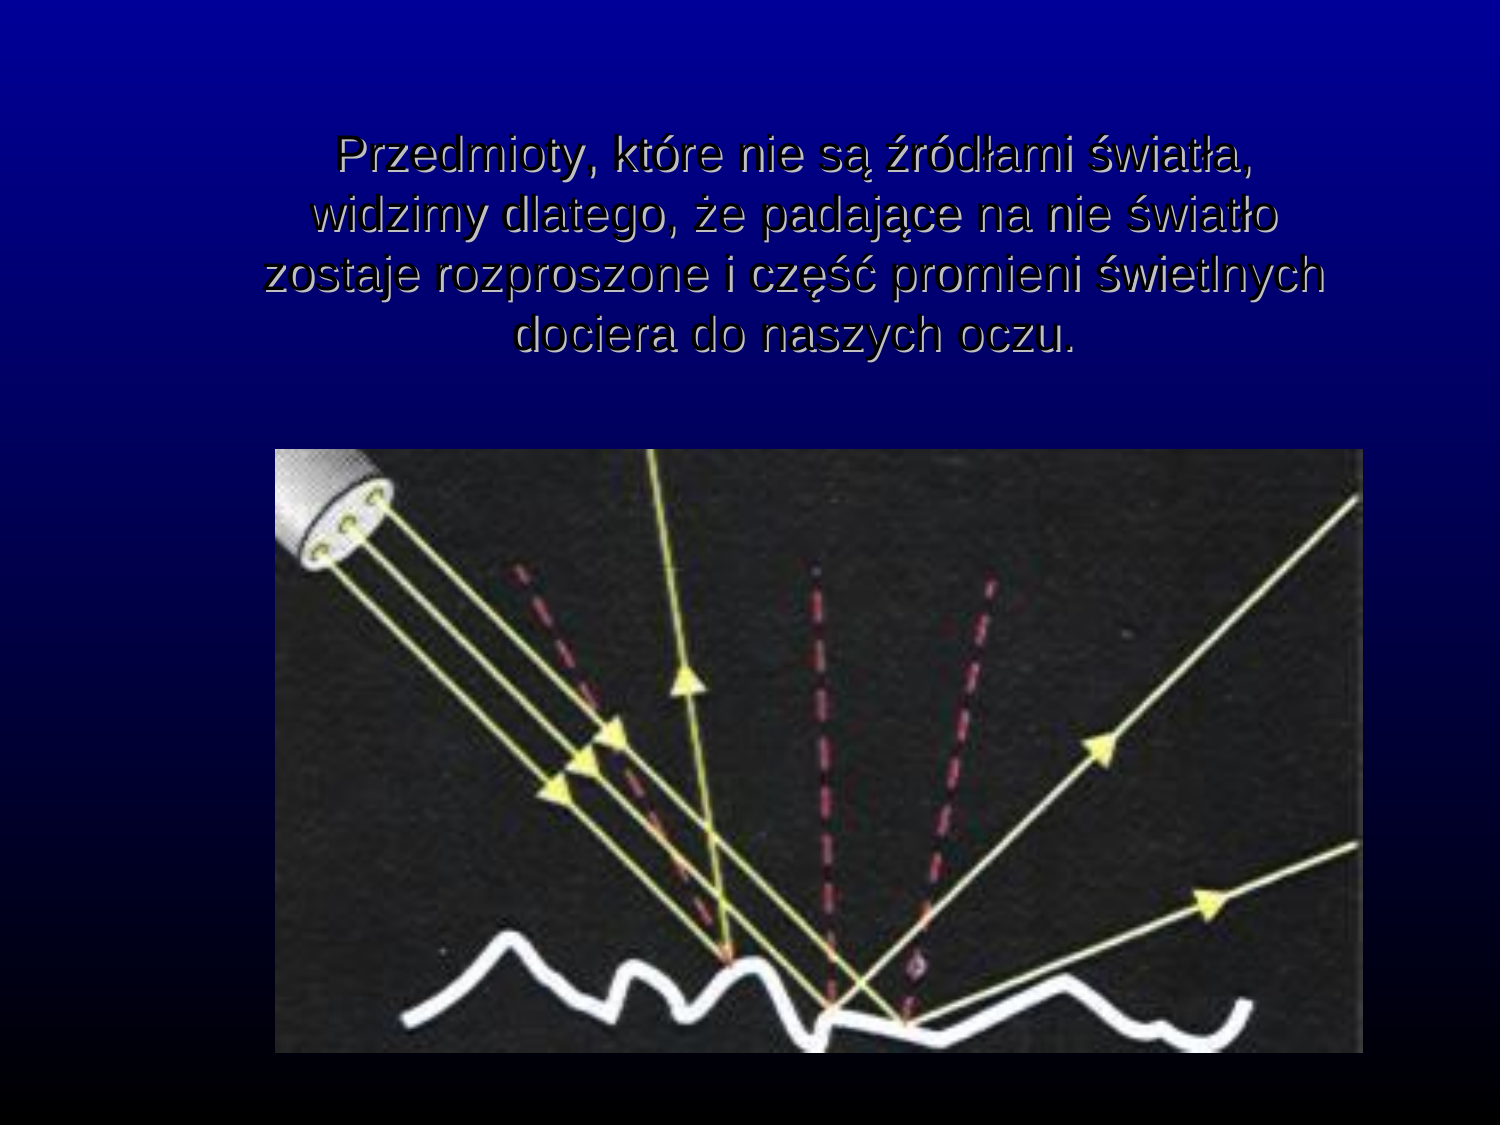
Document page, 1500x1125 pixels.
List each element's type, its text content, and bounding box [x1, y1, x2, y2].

picture [275, 449, 1363, 1053]
text_box Przedmioty, które nie są źródłami światła, widzimy dlatego, że padające na nie światło zostaje rozproszone i część promieni świetlnych dociera do naszych oczu. [237, 112, 1351, 368]
